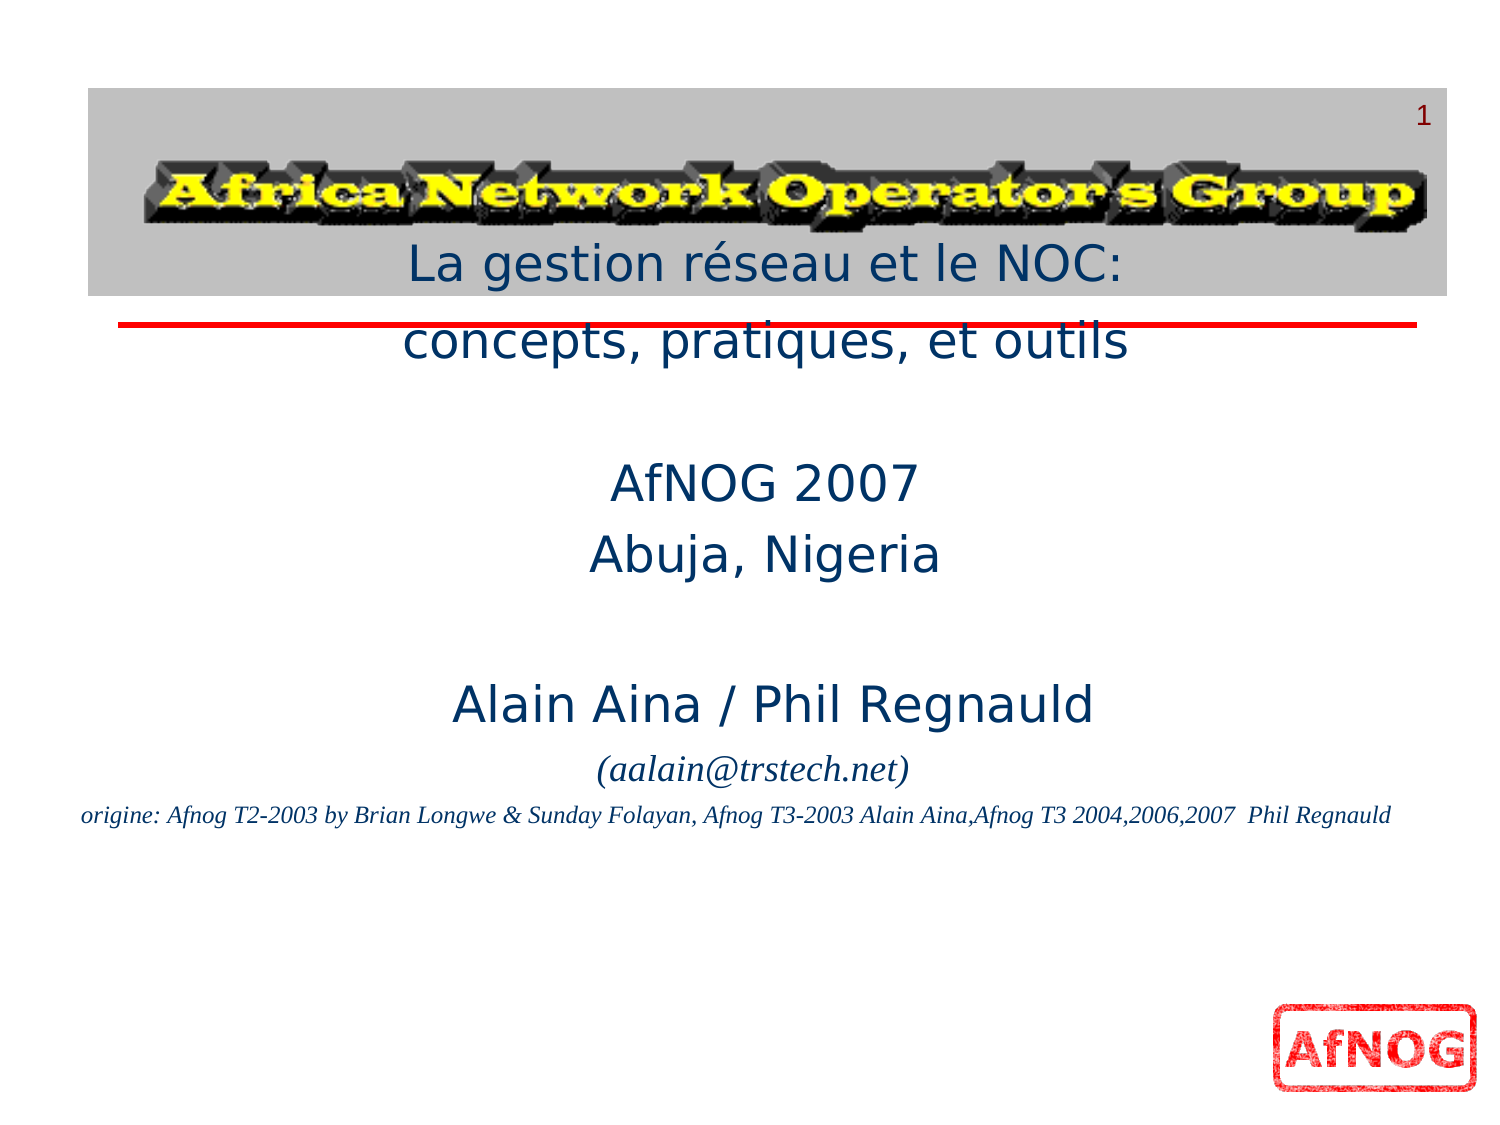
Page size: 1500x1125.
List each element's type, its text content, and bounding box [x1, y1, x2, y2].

picture [137, 137, 1427, 255]
list La gestion réseau et le NOC: concepts, pratiques, et outils AfNOG 2007 Abuja, Nigeria Alain Aina / Phil Regnauld (aalain@trstech.net) origine: Afnog T2-2003 by Brian Longwe & Sunday Folayan, Afnog T3-2003 Alain Aina,Afnog T3 2004,2006,2007 Phil Regnauld [66, 228, 1467, 1125]
title [225, 99, 1437, 228]
picture [1467, 1003, 1477, 1092]
